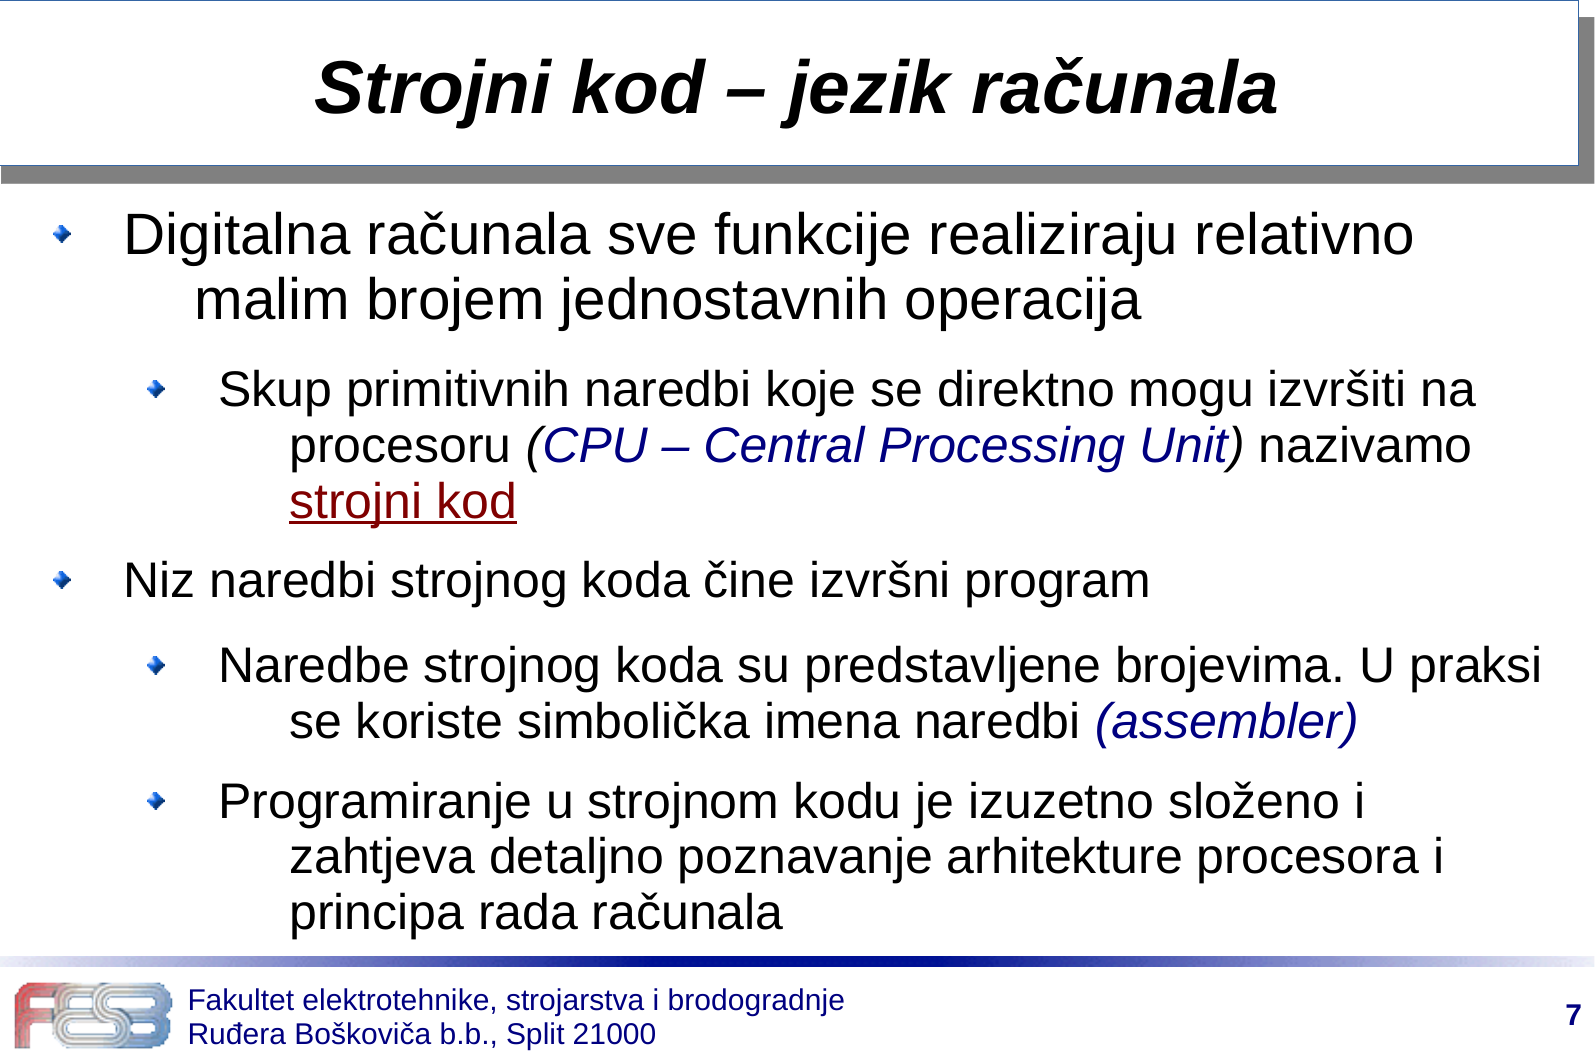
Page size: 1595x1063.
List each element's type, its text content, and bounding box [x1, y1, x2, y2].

list Digitalna računala sve funkcije realiziraju relativno malim brojem jednostavnih operacija Skup primitivnih naredbi koje se direktno mogu izvršiti na procesoru (CPU – Central Processing Unit) nazivamo strojni kod Niz naredbi strojnog koda čine izvršni program Naredbe strojnog koda su predstavljene brojevima. U praksi se koriste simbolička imena naredbi (assembler) Programiranje u strojnom kodu je izuzetno složeno i zahtjeva detaljno poznavanje arhitekture procesora i principa rada računala [29, 201, 1565, 944]
title Strojni kod – jezik računala [0, 0, 1595, 175]
picture [0, 956, 1595, 967]
picture [9, 975, 177, 1059]
